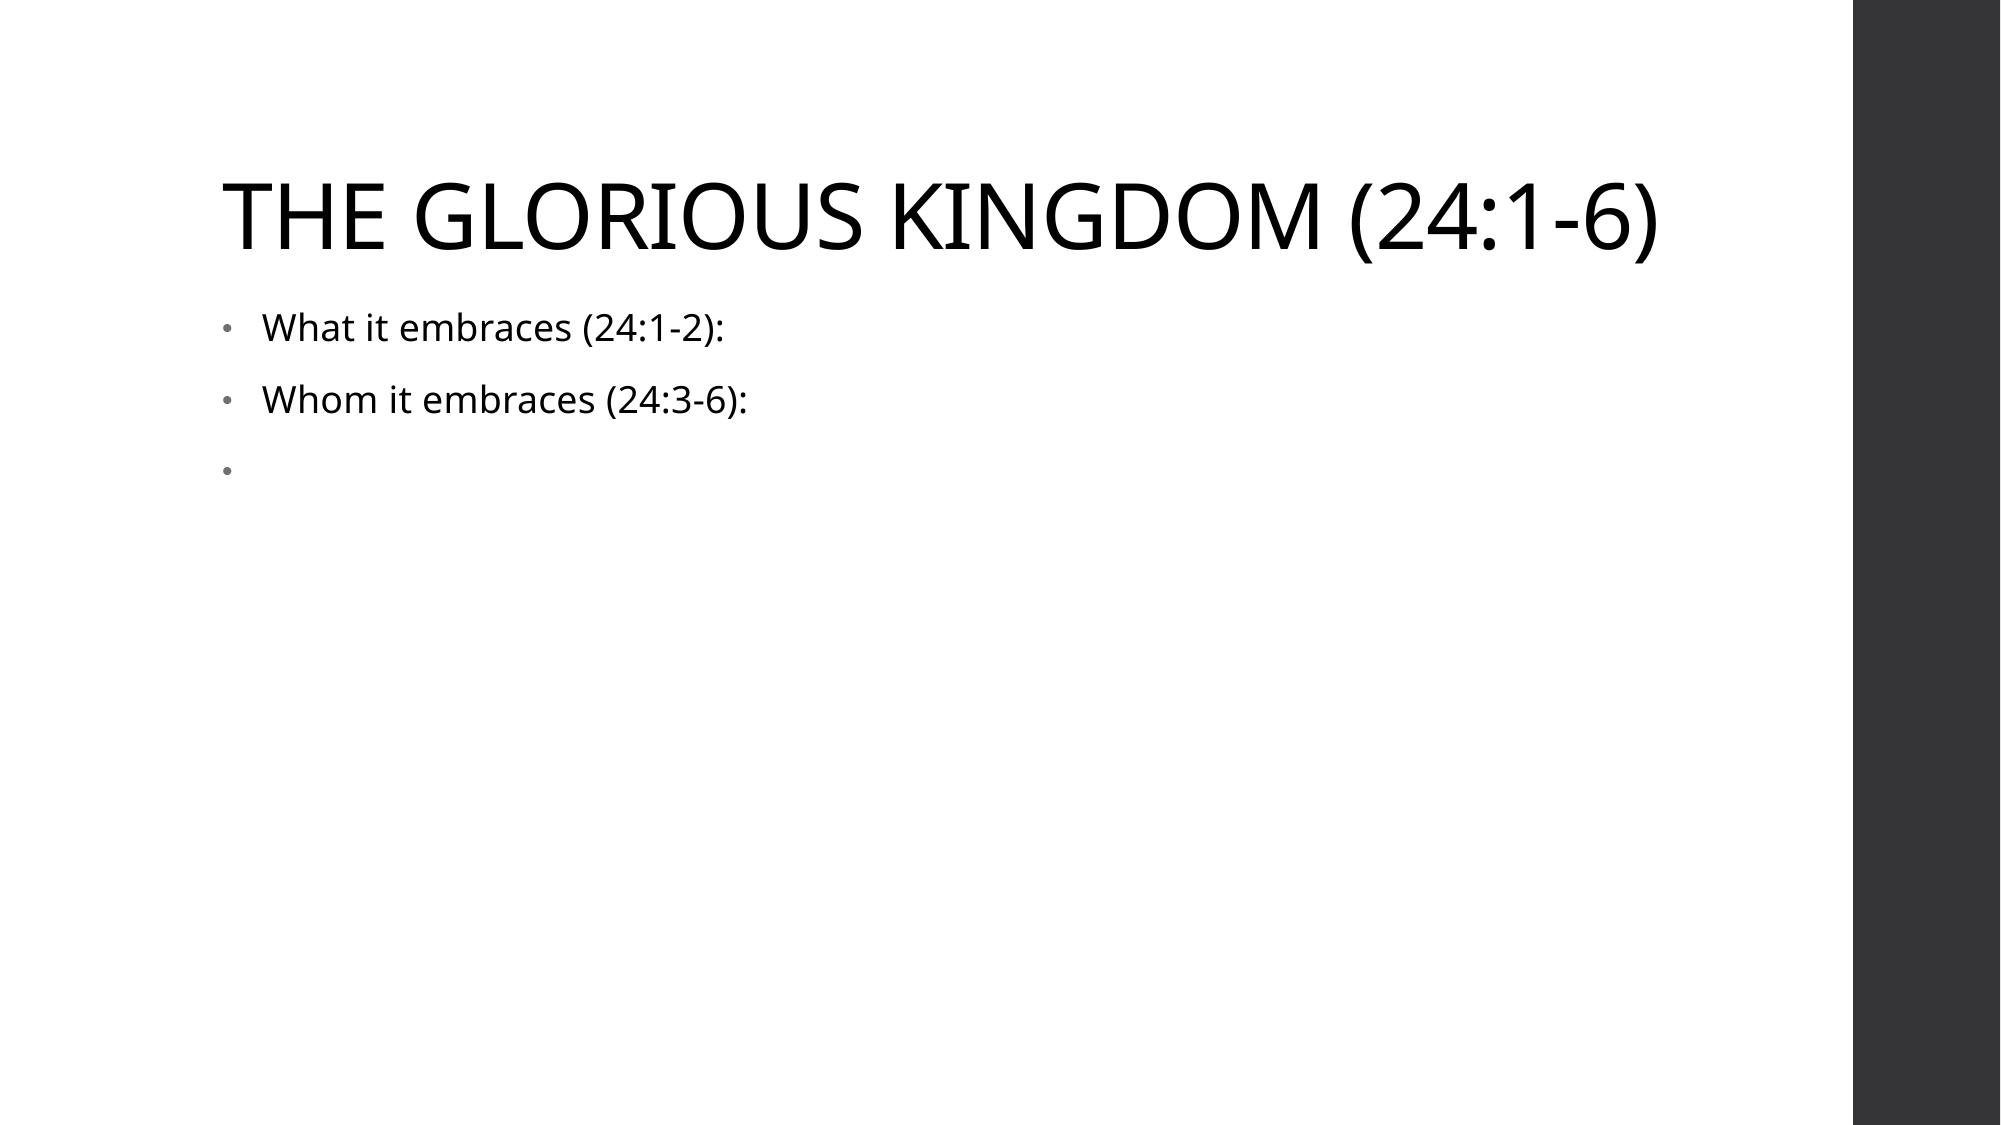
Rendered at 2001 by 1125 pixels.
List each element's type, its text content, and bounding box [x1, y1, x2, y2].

title THE GLORIOUS KINGDOM (24:1-6) [206, 60, 1797, 278]
list What it embraces (24:1-2): Whom it embraces (24:3-6): [206, 299, 1617, 1014]
